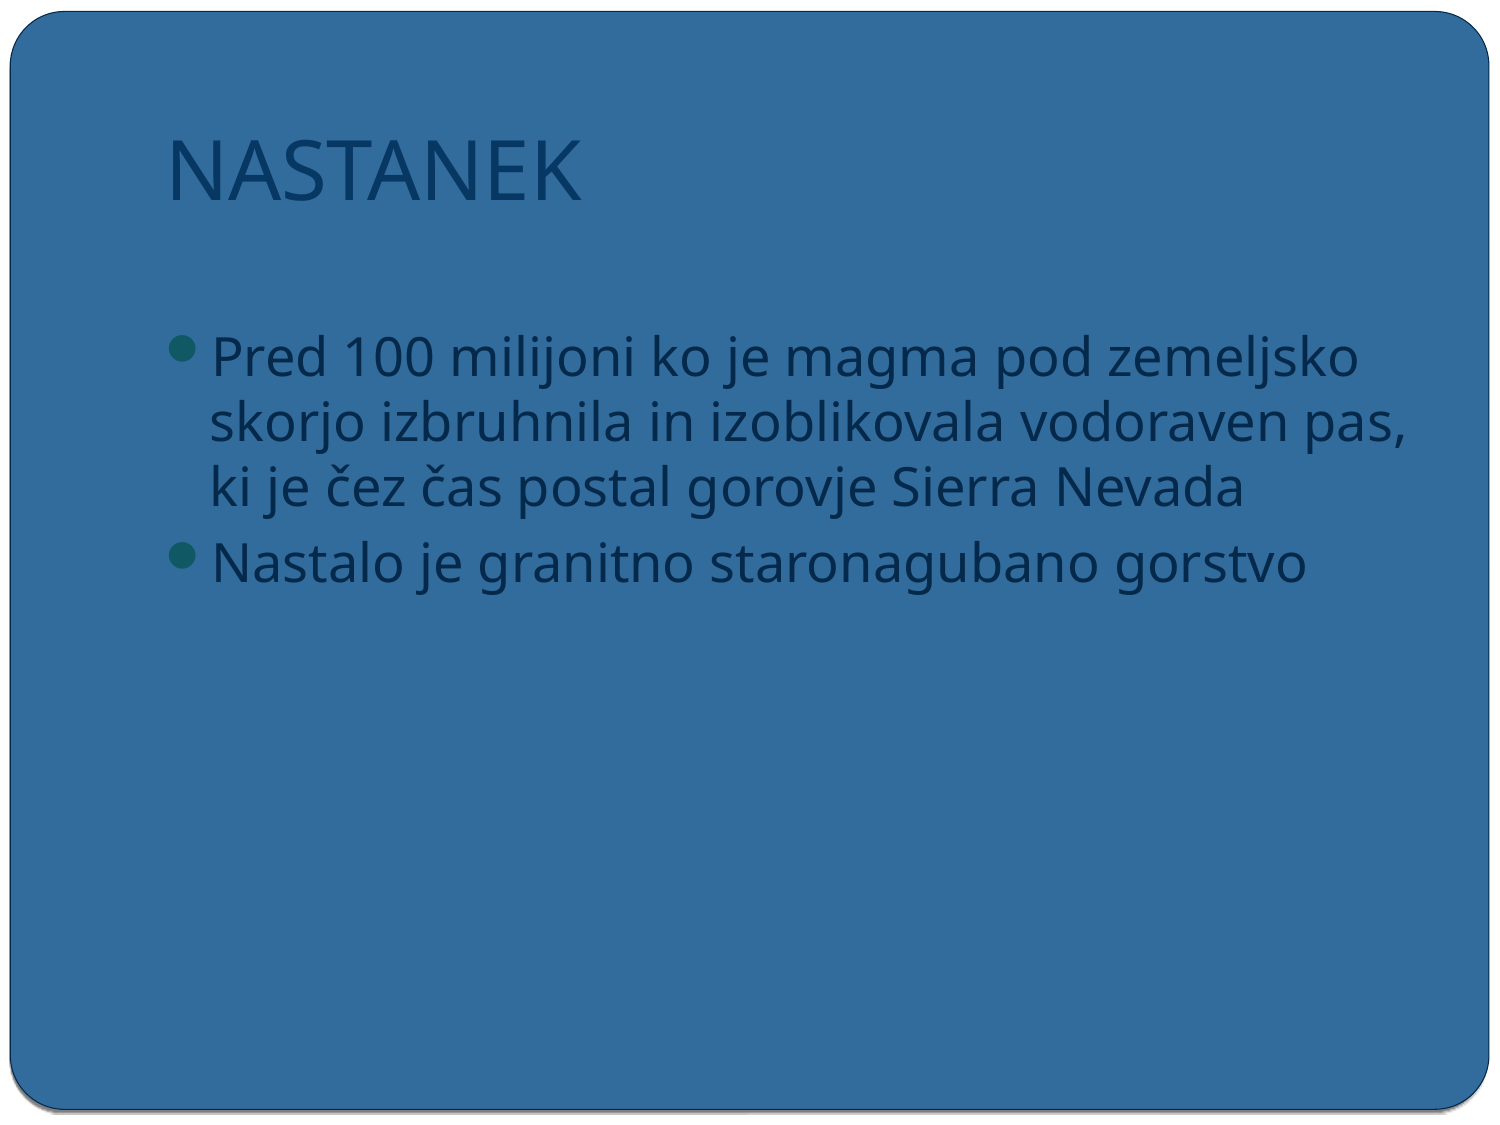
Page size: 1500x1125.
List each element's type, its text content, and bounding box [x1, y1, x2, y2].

list Pred 100 milijoni ko je magma pod zemeljsko skorjo izbruhnila in izoblikovala vodoraven pas, ki je čez čas postal gorovje Sierra Nevada Nastalo je granitno staronagubano gorstvo [150, 237, 1425, 988]
title NASTANEK [150, 45, 1425, 233]
